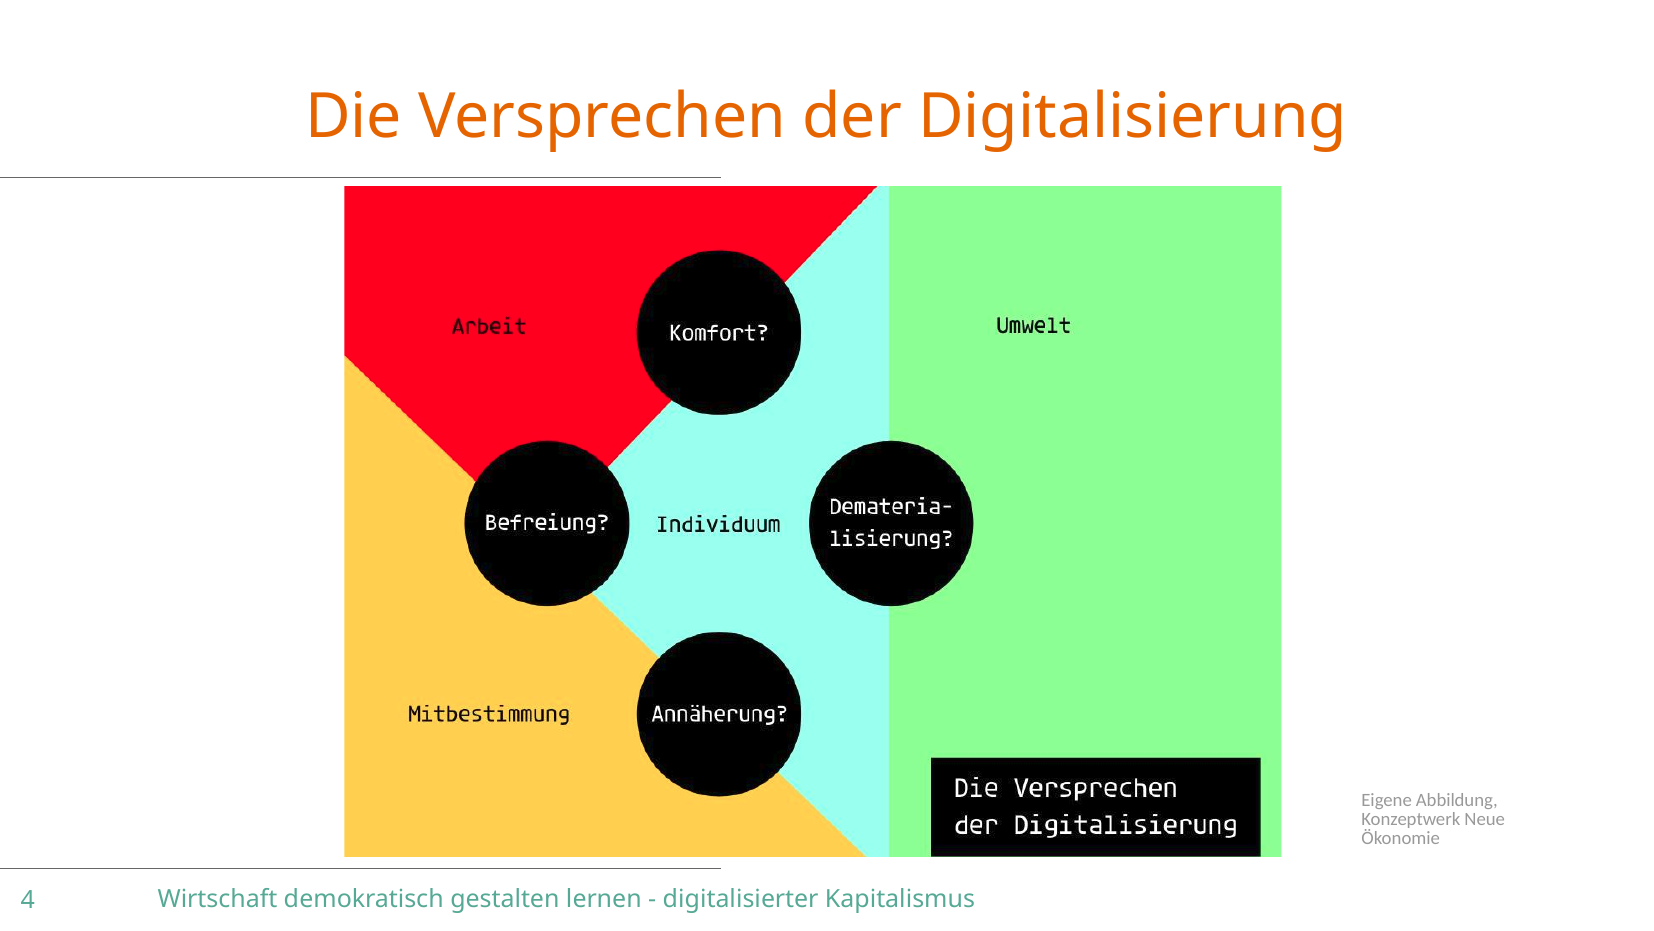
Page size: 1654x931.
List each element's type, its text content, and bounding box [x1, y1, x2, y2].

picture [344, 186, 1282, 857]
text_box Eigene Abbildung, Konzeptwerk Neue Ökonomie [1346, 785, 1583, 867]
title Die Versprechen der Digitalisierung [82, 70, 1571, 144]
